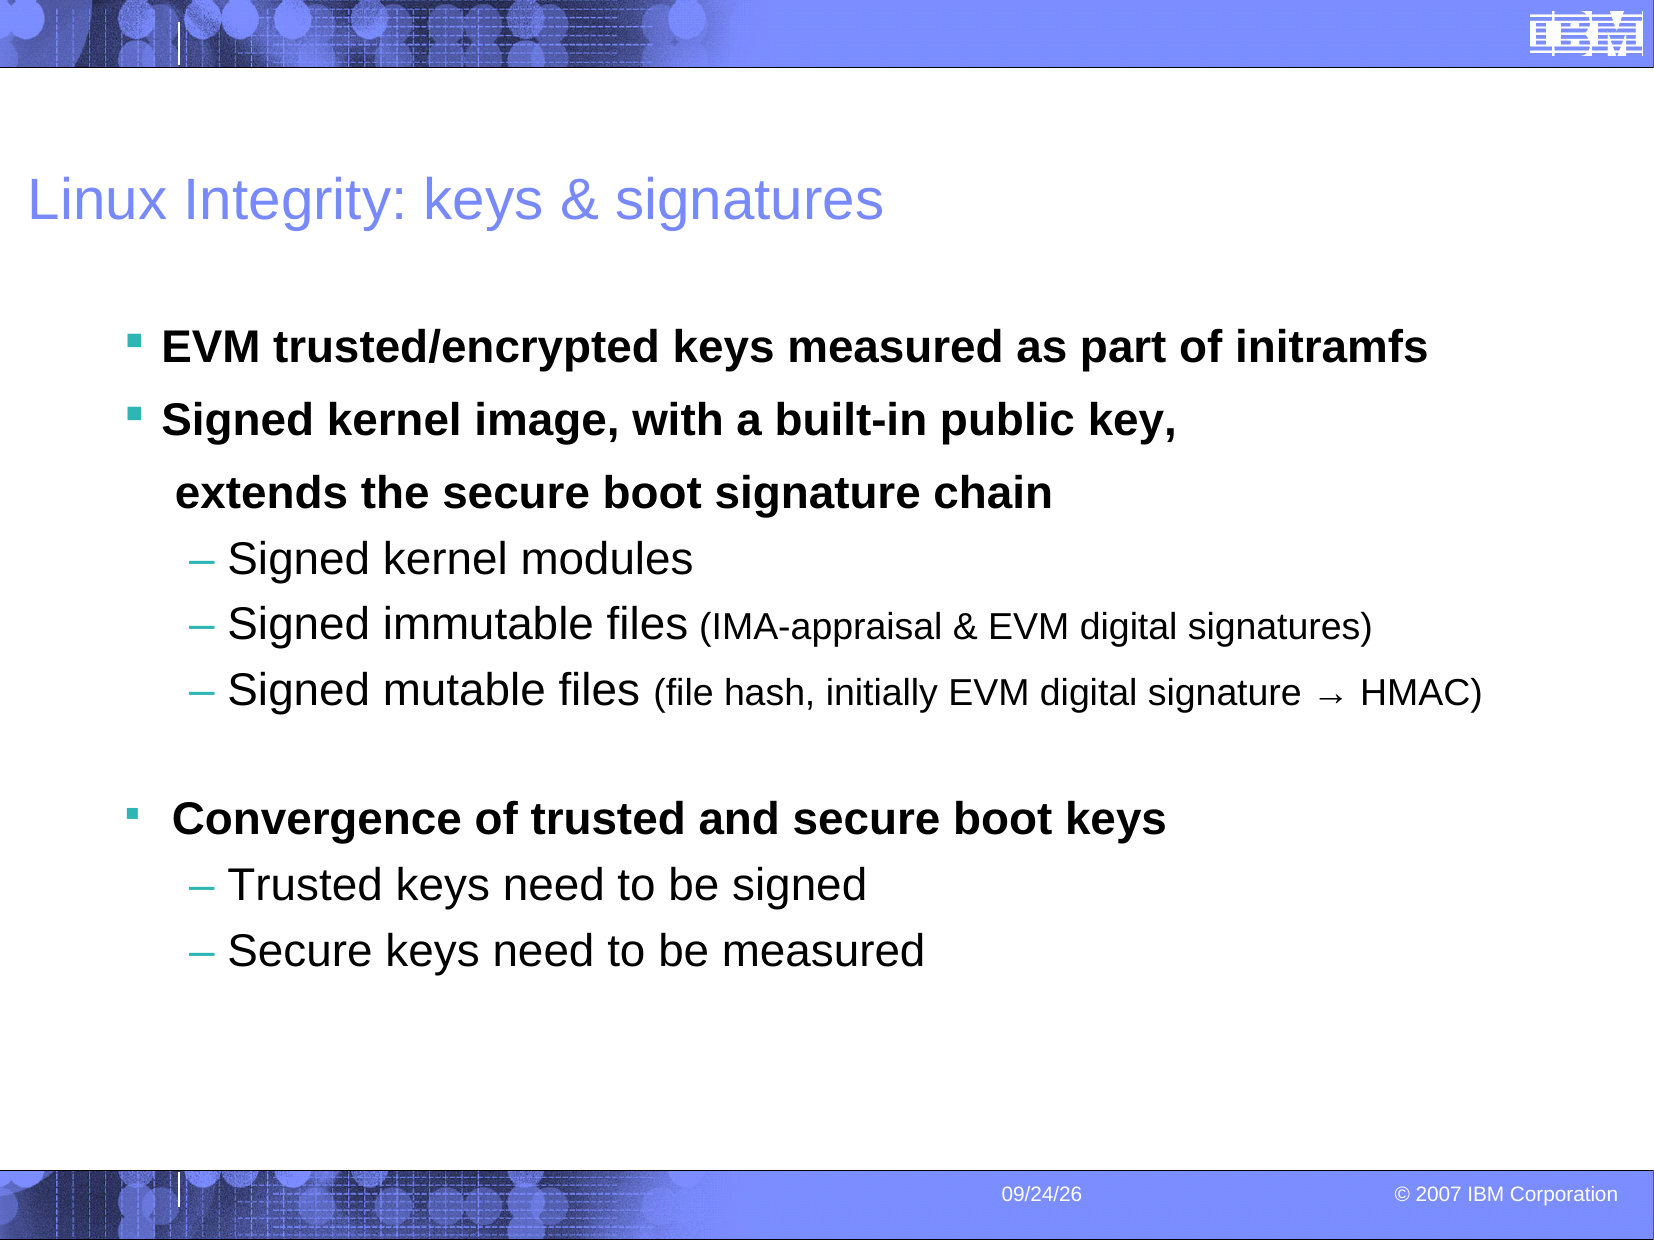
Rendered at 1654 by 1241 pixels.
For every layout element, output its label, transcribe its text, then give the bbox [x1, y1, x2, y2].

list EVM trusted/encrypted keys measured as part of initramfs Signed kernel image, with a built-in public key, extends the secure boot signature chain Signed kernel modules Signed immutable files (IMA-appraisal & EVM digital signatures) Signed mutable files (file hash, initially EVM digital signature → HMAC) Convergence of trusted and secure boot keys Trusted keys need to be signed Secure keys need to be measured [123, 321, 1531, 1013]
title Linux Integrity: keys & signatures [27, 164, 1519, 241]
